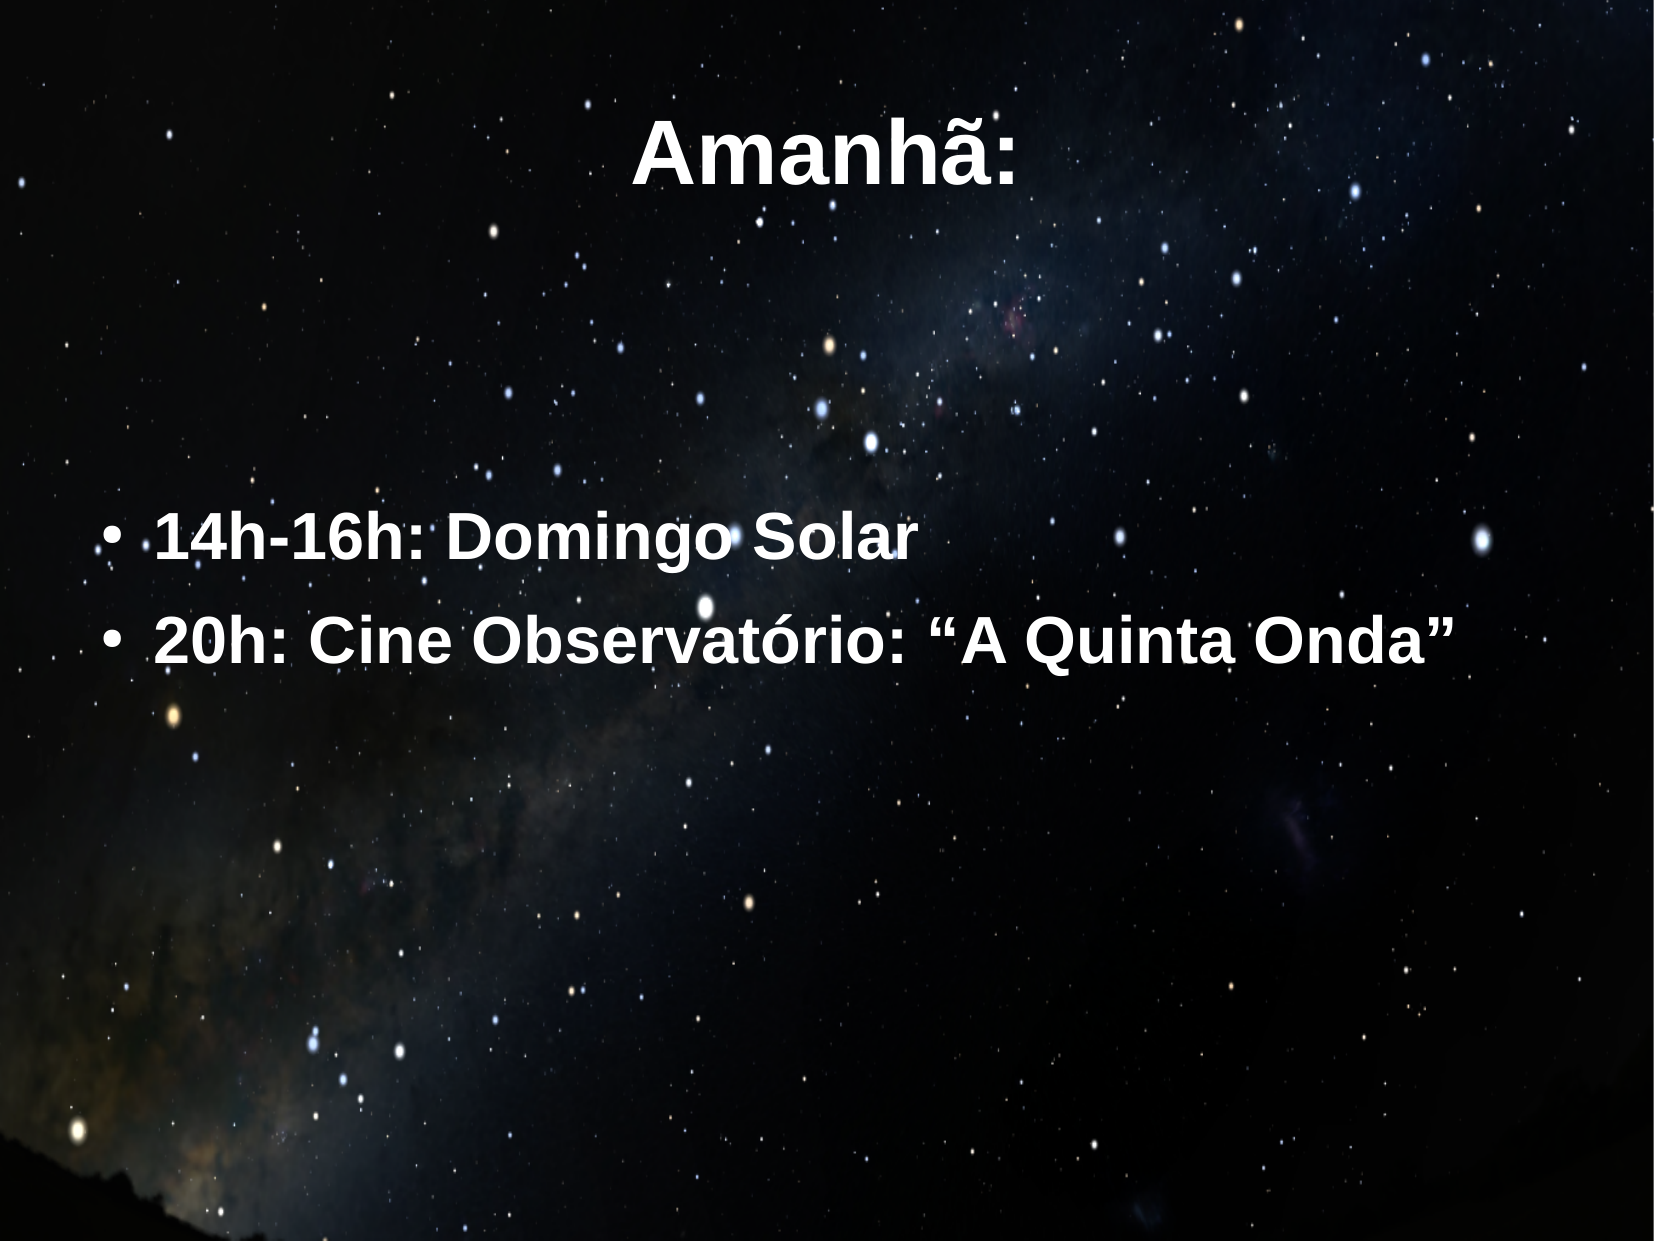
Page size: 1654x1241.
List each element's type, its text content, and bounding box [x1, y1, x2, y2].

title Amanhã: [82, 49, 1571, 257]
list 14h-16h: Domingo Solar 20h: Cine Observatório: “A Quinta Onda” [82, 290, 1571, 1010]
picture [0, 0, 1654, 1241]
